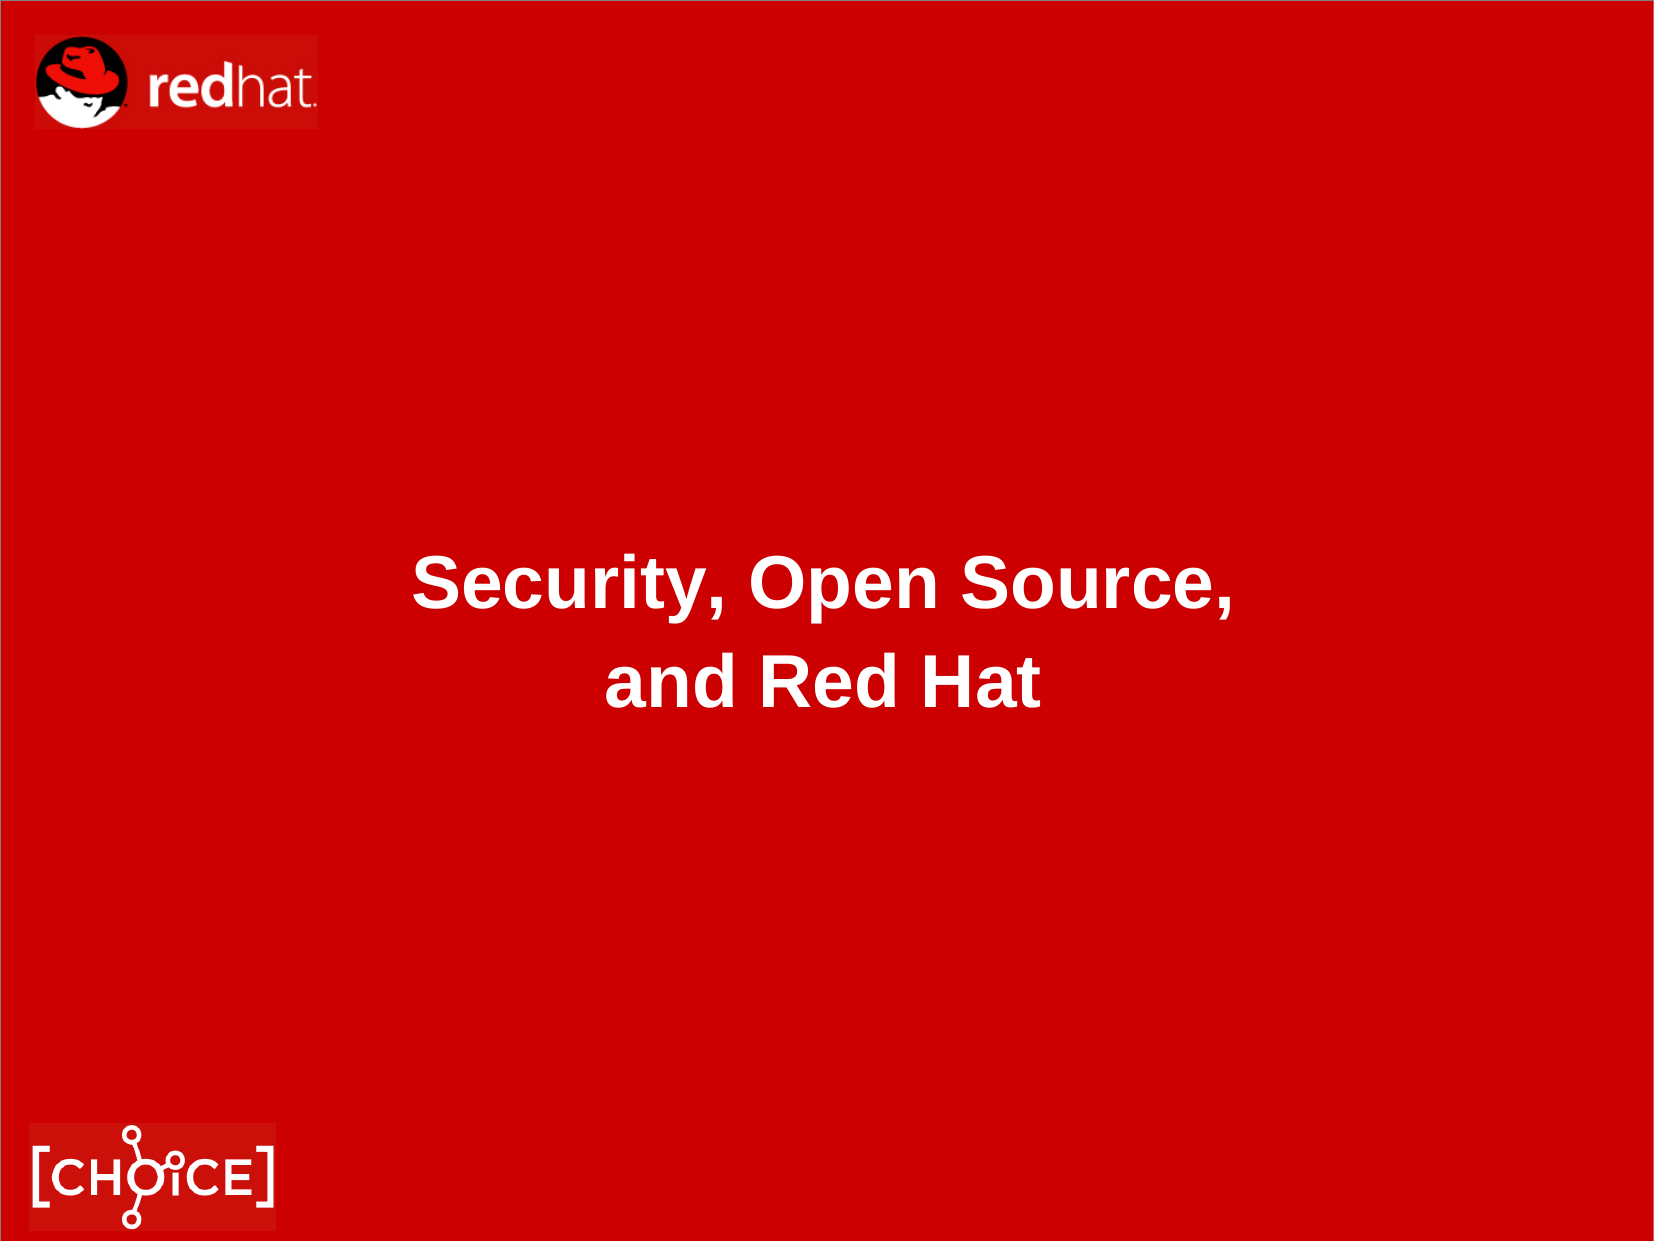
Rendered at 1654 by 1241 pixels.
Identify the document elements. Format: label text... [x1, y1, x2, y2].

picture [29, 1123, 276, 1231]
picture [35, 35, 318, 129]
subtitle Security, Open Source, and Red Hat [120, 198, 1527, 1067]
